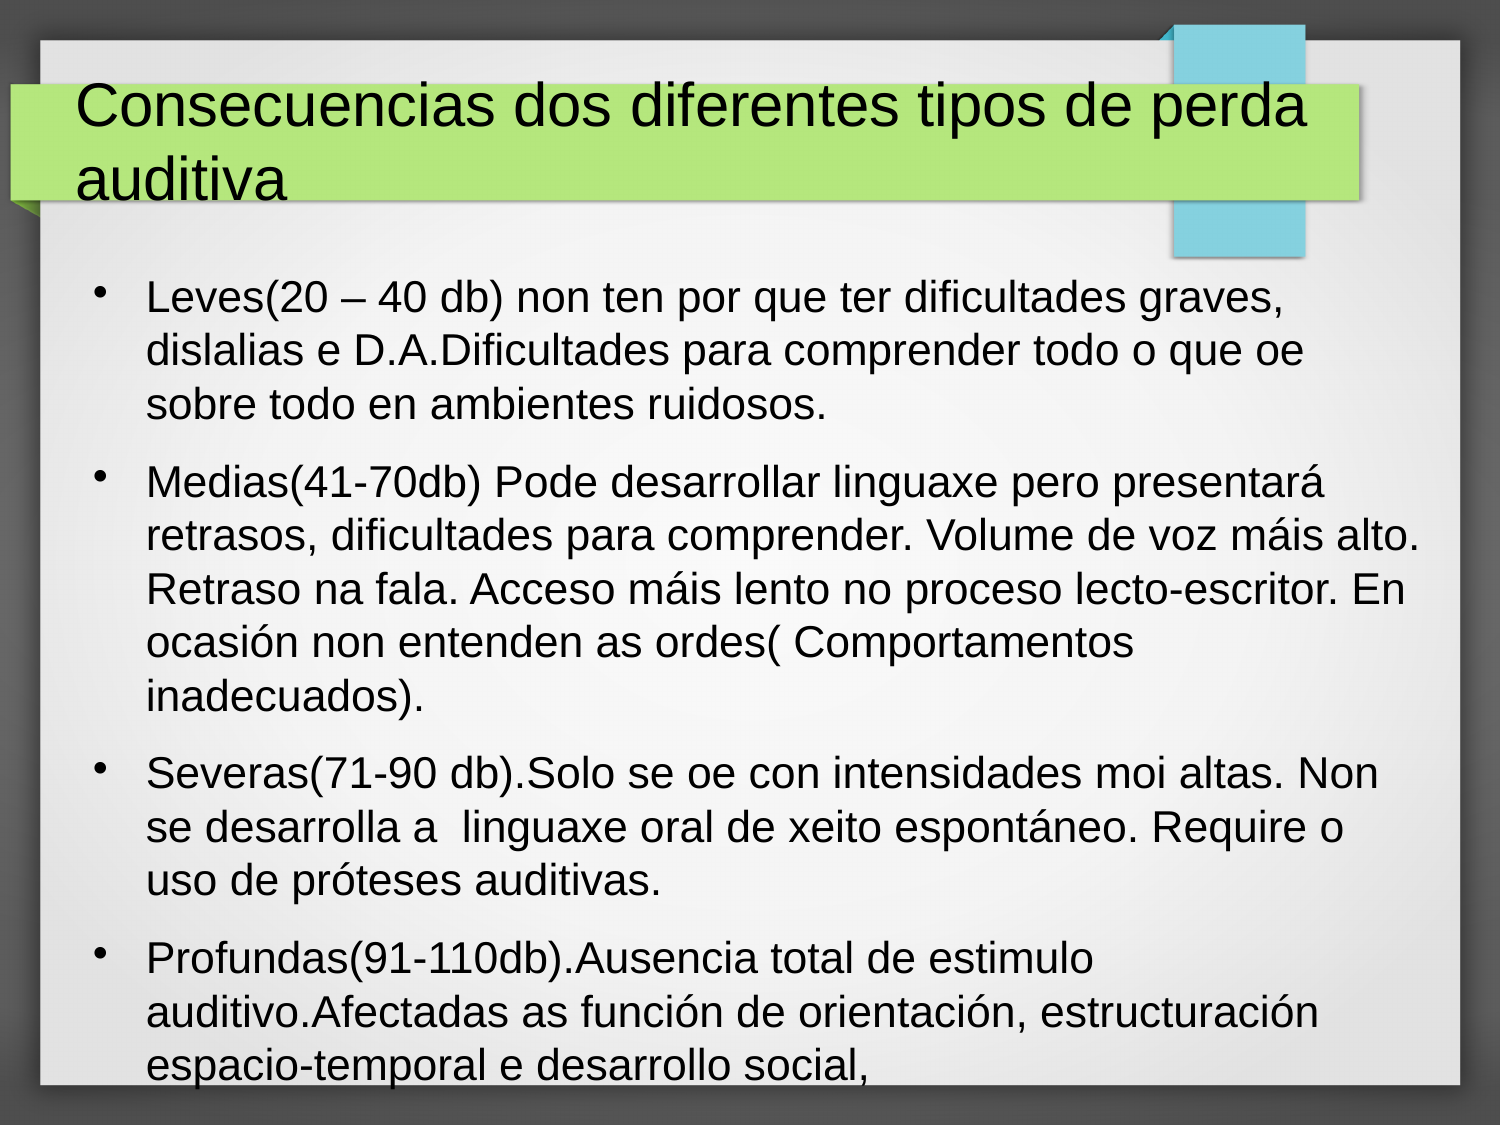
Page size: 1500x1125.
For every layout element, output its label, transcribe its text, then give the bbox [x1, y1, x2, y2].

text_box Leves(20 – 40 db) non ten por que ter dificultades graves, dislalias e D.A.Dificultades para comprender todo o que oe sobre todo en ambientes ruidosos. Medias(41-70db) Pode desarrollar linguaxe pero presentará retrasos, dificultades para comprender. Volume de voz máis alto. Retraso na fala. Acceso máis lento no proceso lecto-escritor. En ocasión non entenden as ordes( Comportamentos inadecuados). Severas(71-90 db).Solo se oe con intensidades moi altas. Non se desarrolla a linguaxe oral de xeito espontáneo. Require o uso de próteses auditivas. Profundas(91-110db).Ausencia total de estimulo auditivo.Afectadas as función de orientación, estructuración espacio-temporal e desarrollo social, [74, 267, 1425, 921]
picture [0, 0, 1500, 1125]
text_box Consecuencias dos diferentes tipos de perda auditiva [75, 44, 1425, 233]
